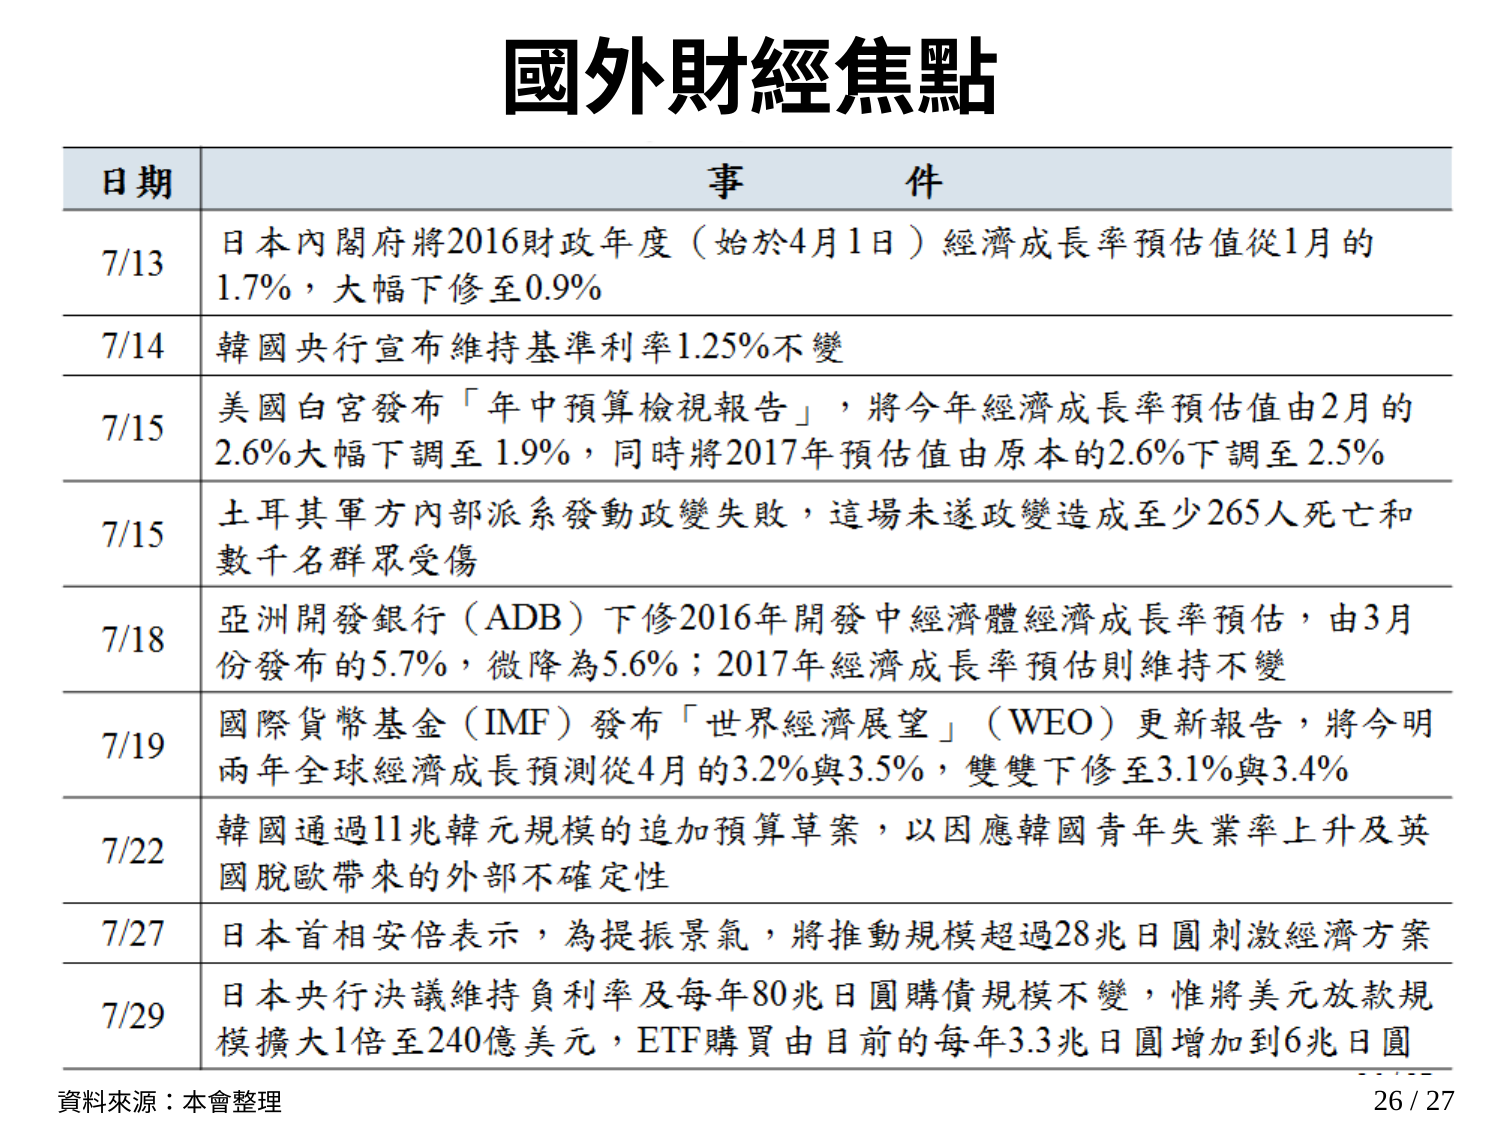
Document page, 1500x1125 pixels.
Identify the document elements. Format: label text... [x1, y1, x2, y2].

text_box 資料來源：本會整理 [42, 1079, 298, 1125]
text_box 國外財經焦點 [0, 19, 1500, 130]
picture [59, 141, 1461, 1075]
